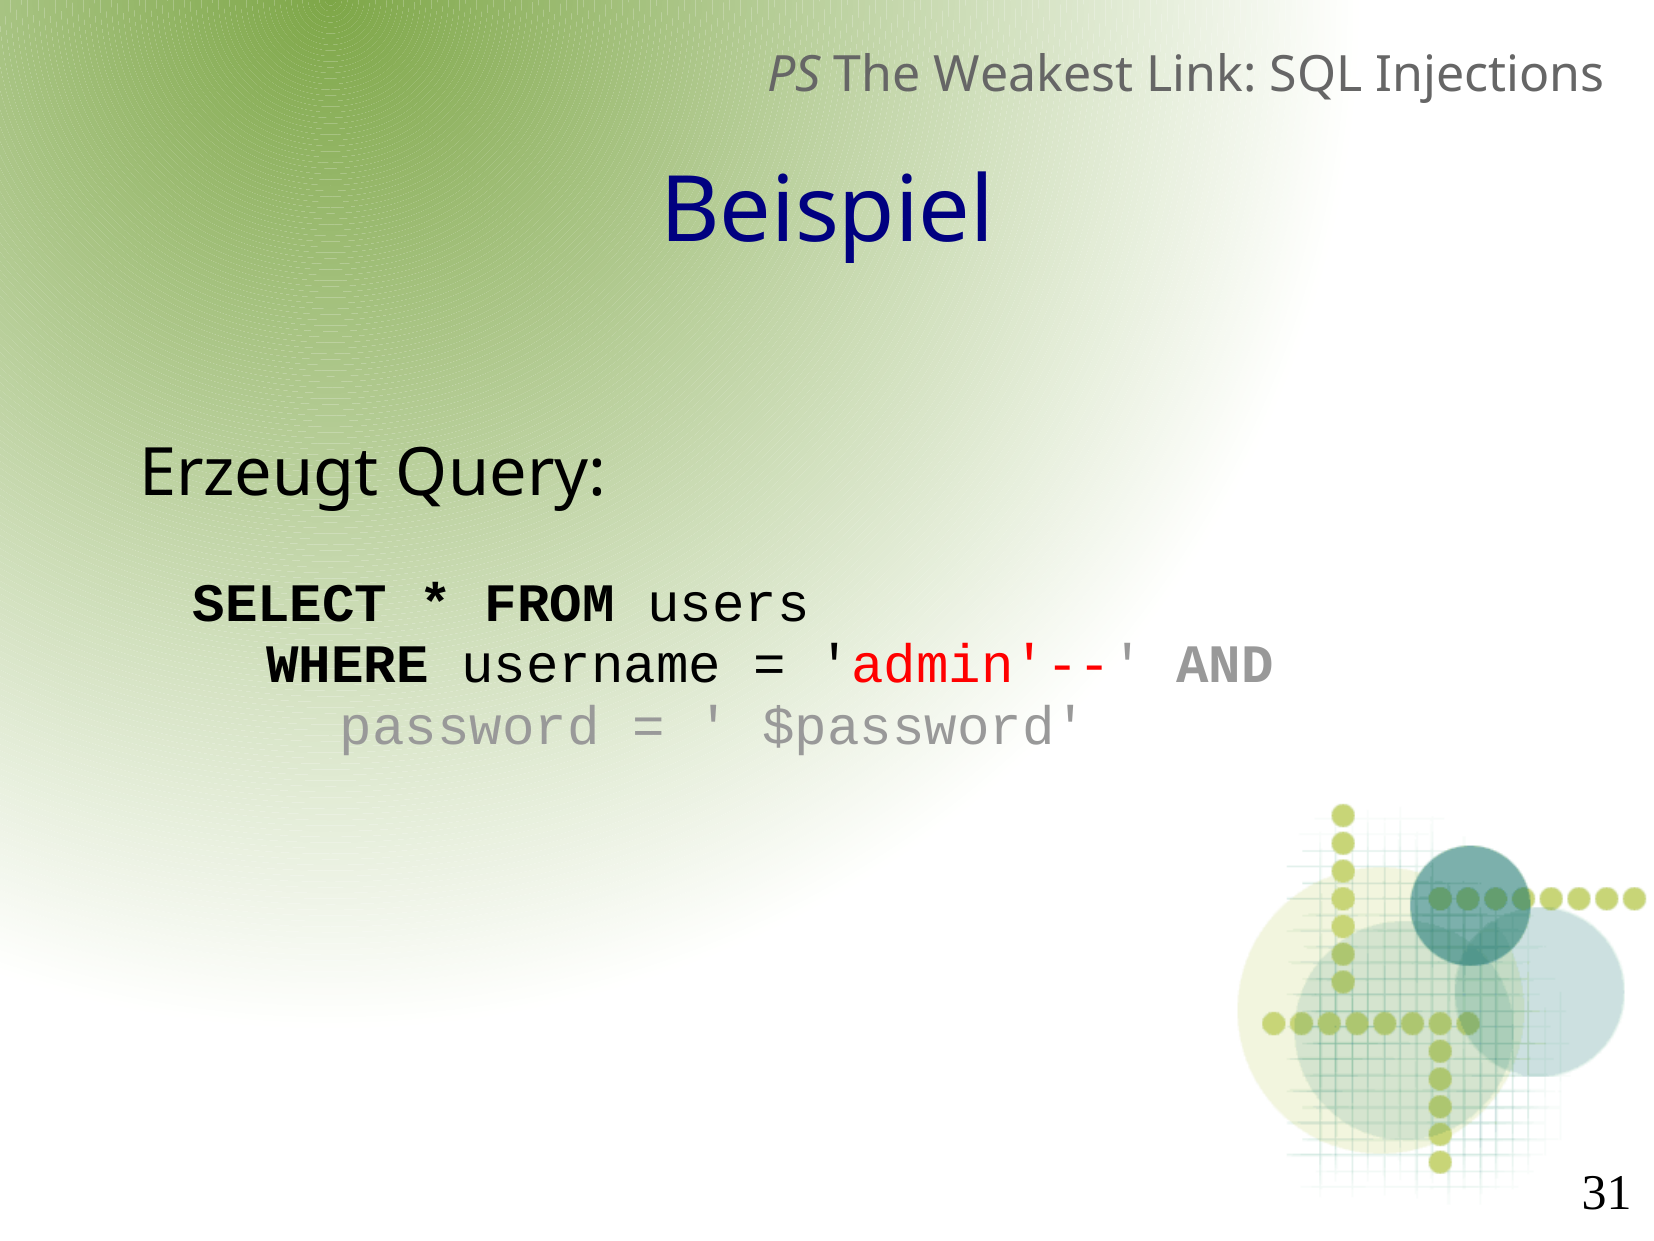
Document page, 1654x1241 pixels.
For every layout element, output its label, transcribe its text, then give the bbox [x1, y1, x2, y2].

title Beispiel [121, 102, 1534, 311]
list Erzeugt Query: SELECT * FROM users WHERE username = 'admin'--' AND password = ' $password' [121, 423, 1534, 848]
picture [1224, 792, 1654, 1211]
